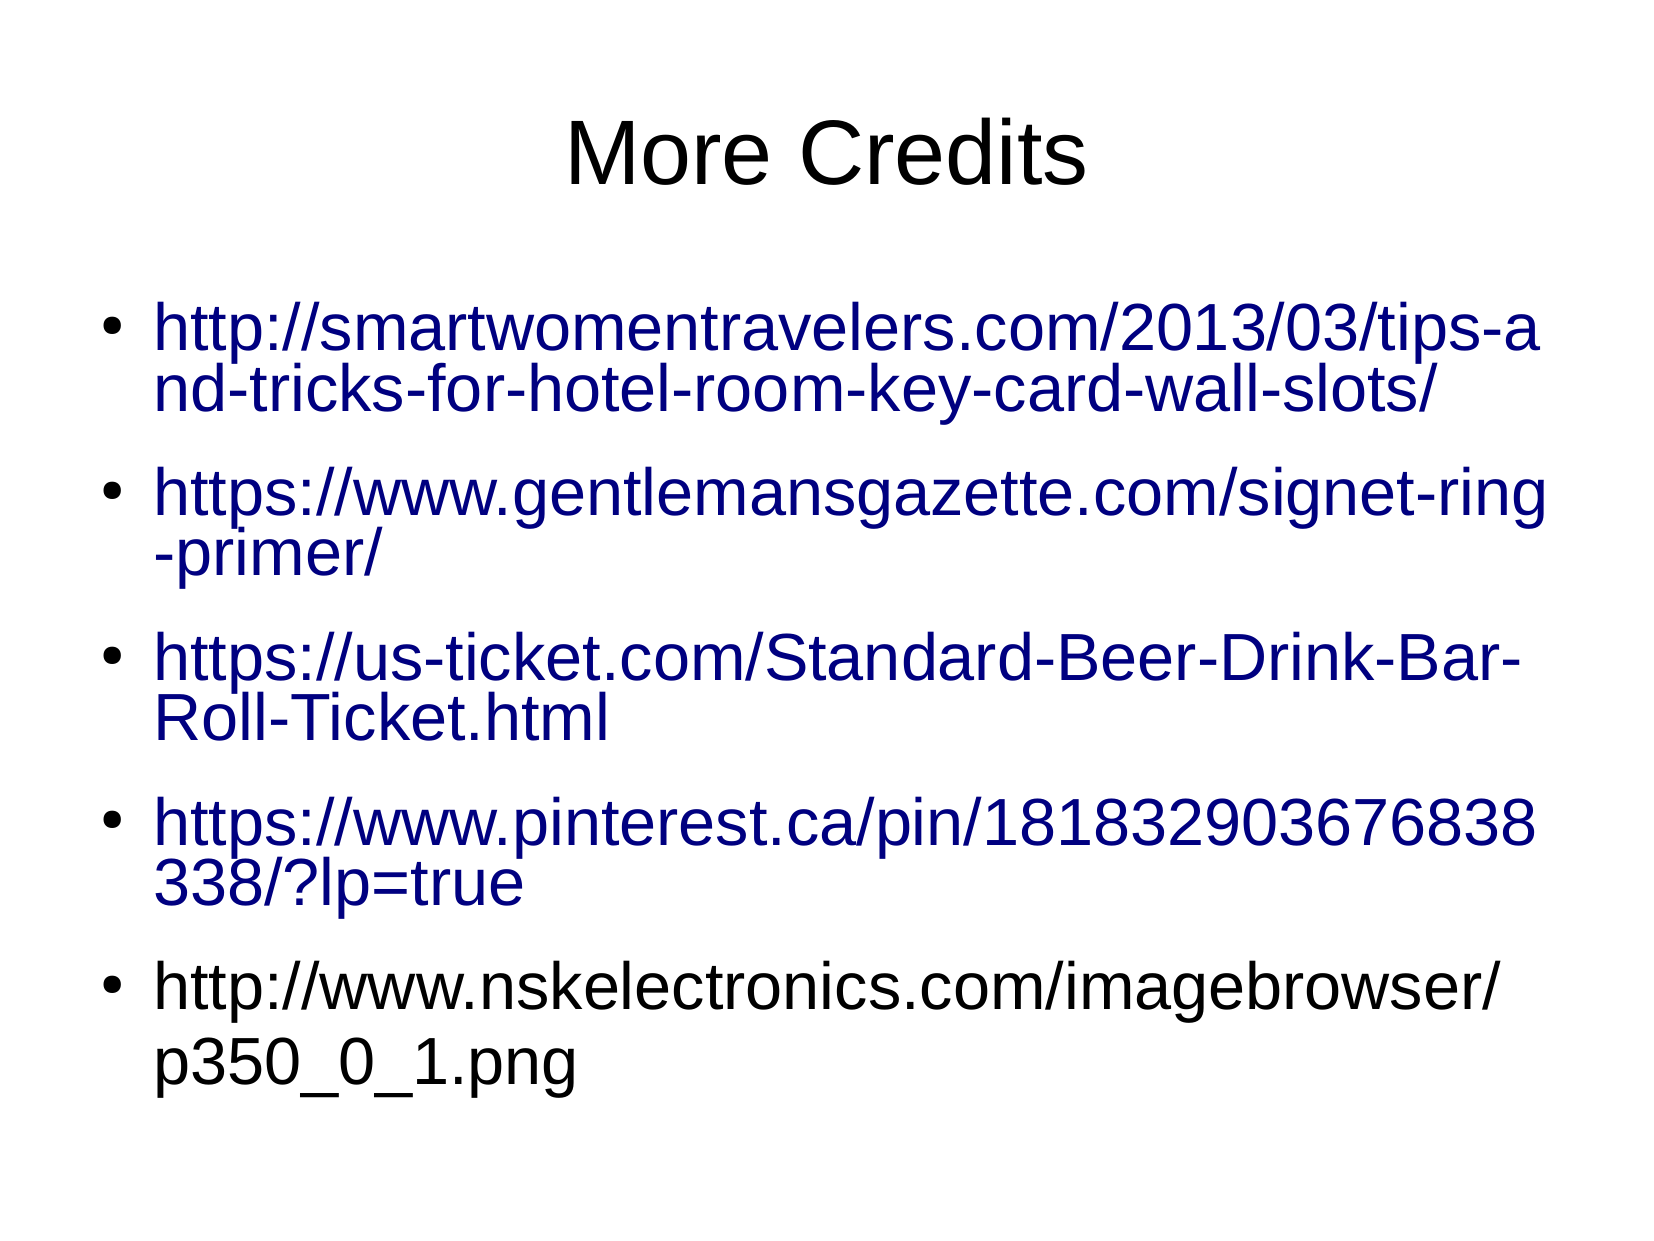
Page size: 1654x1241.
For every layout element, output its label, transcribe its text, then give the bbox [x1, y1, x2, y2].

title More Credits [82, 49, 1571, 257]
list http://smartwomentravelers.com/2013/03/tips-and-tricks-for-hotel-room-key-card-wall-slots/ https://www.gentlemansgazette.com/signet-ring-primer/ https://us-ticket.com/Standard-Beer-Drink-Bar-Roll-Ticket.html https://www.pinterest.ca/pin/181832903676838338/?lp=true http://www.nskelectronics.com/imagebrowser/p350_0_1.png [82, 290, 1571, 1010]
